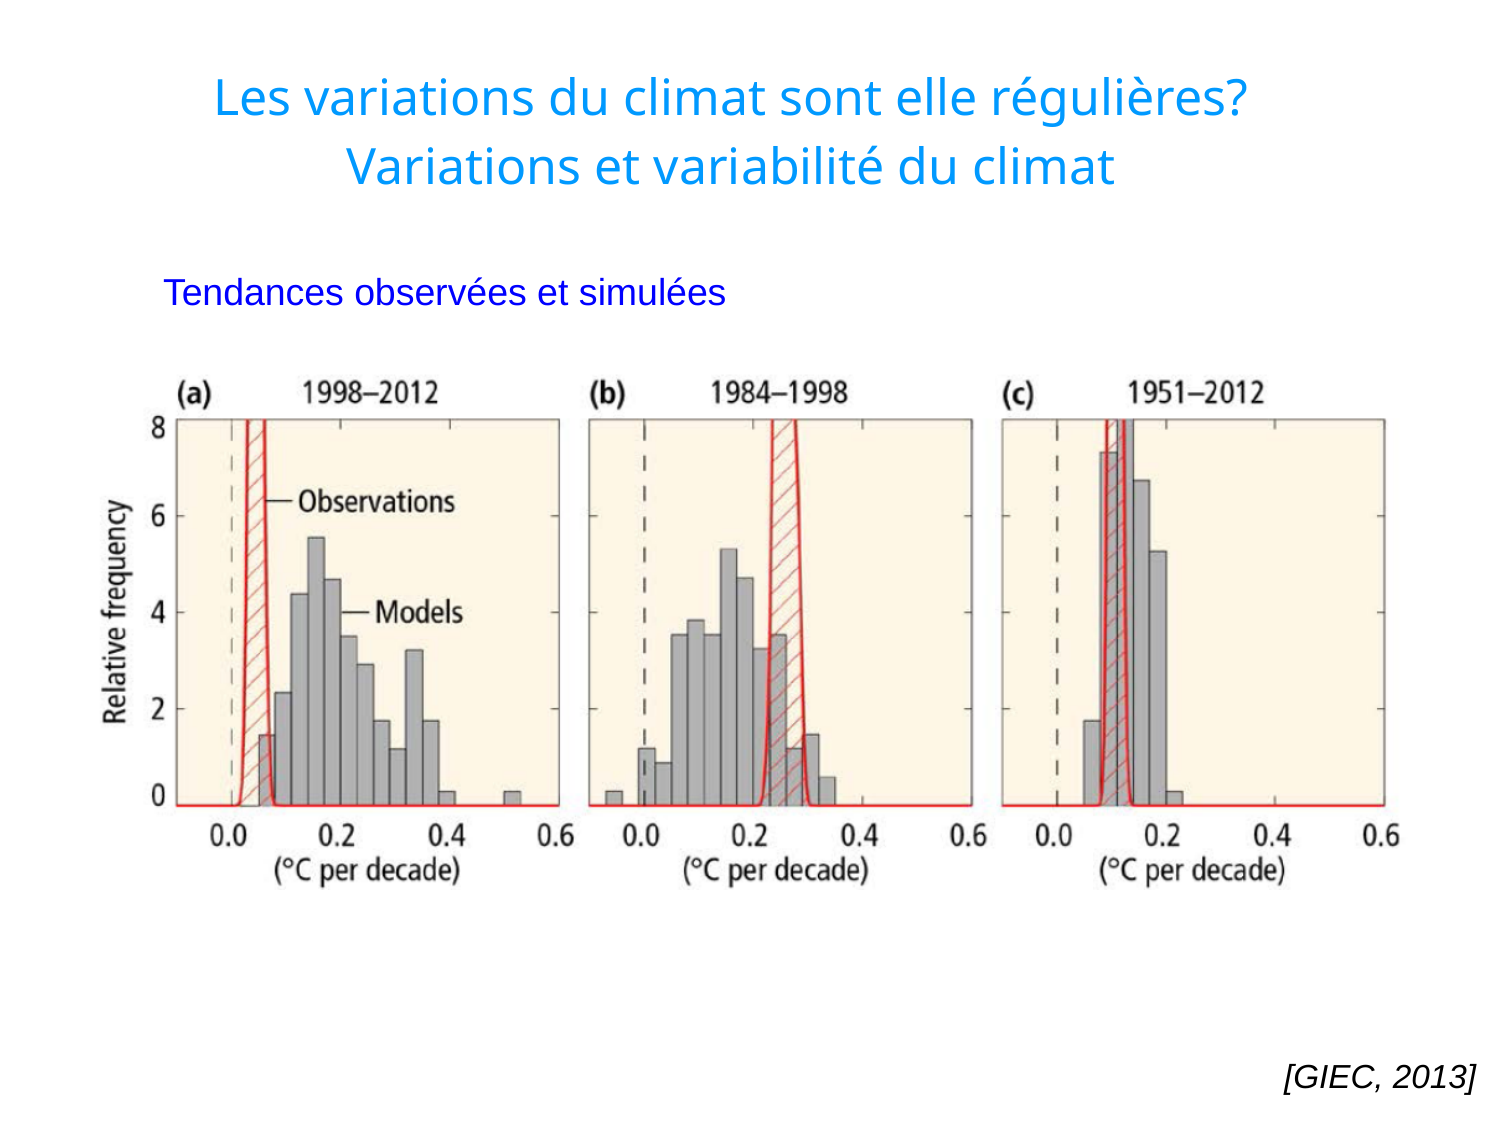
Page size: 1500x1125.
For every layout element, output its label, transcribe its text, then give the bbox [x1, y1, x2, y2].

text_box [GIEC, 2013] [1269, 1047, 1500, 1103]
text_box Les variations du climat sont elle régulières? Variations et variabilité du climat [73, 54, 1390, 207]
picture [74, 317, 1438, 890]
text_box Tendances observées et simulées [148, 263, 1467, 321]
